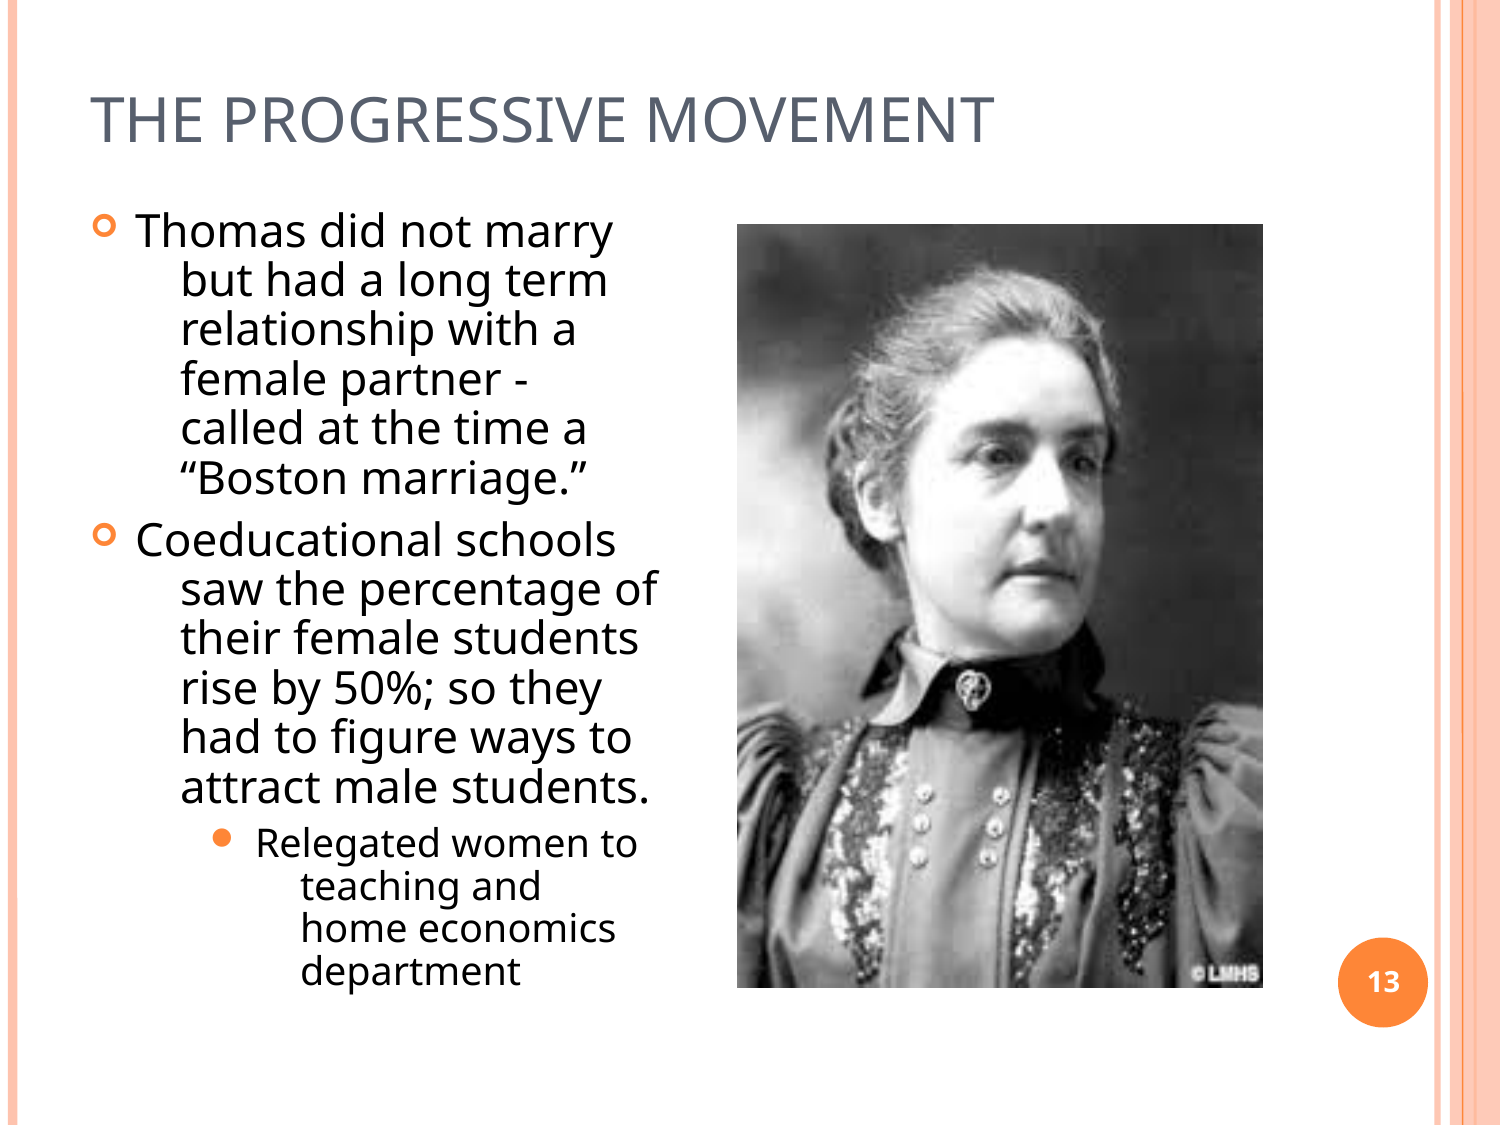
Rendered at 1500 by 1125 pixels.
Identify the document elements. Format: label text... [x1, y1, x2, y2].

list Thomas did not marry but had a long term relationship with a female partner - called at the time a “Boston marriage.” Coeducational schools saw the percentage of their female students rise by 50%; so they had to figure ways to attract male students. Relegated women to teaching and home economics department [75, 200, 676, 1013]
title The Progressive Movement [75, 45, 1300, 163]
picture [737, 224, 1263, 988]
text_box 13 [1333, 940, 1434, 1027]
